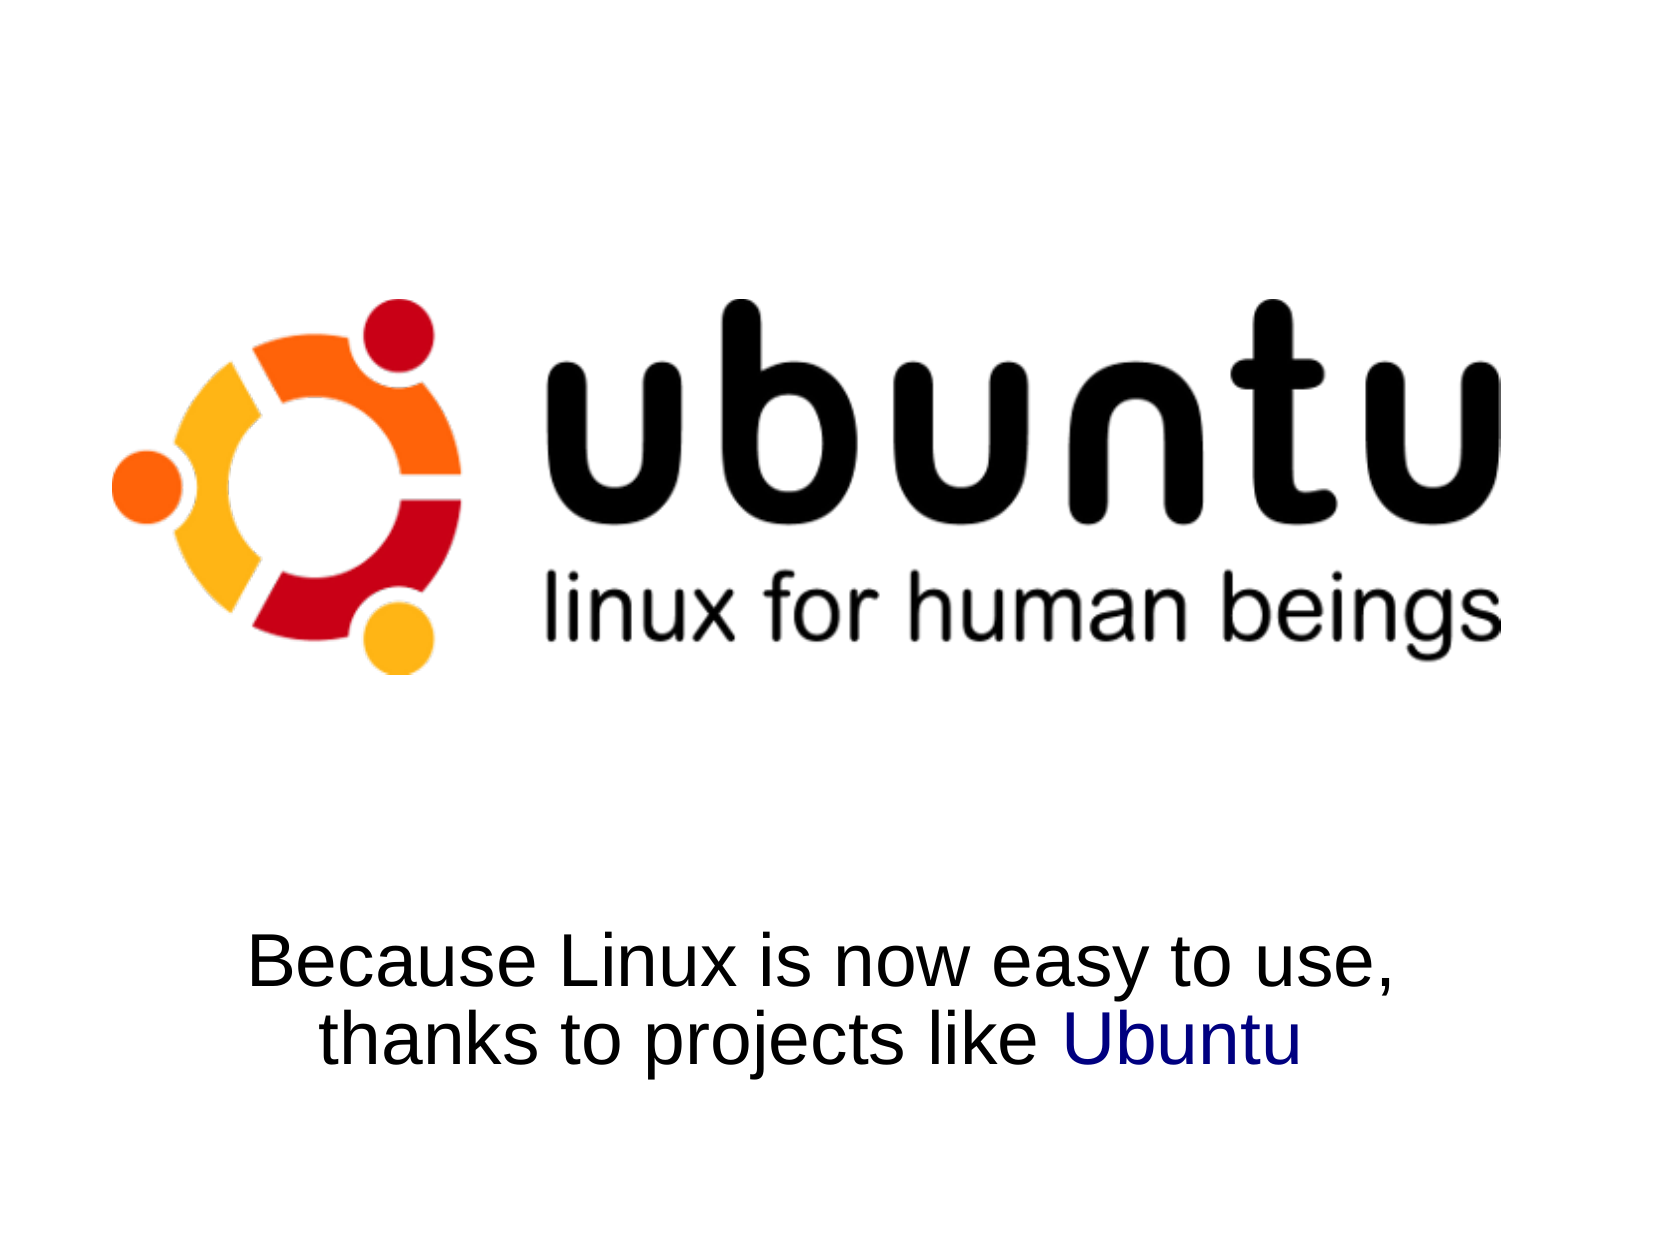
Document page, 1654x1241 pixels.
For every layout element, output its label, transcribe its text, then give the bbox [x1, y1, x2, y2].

picture [112, 299, 1501, 676]
title Because Linux is now easy to use, thanks to projects like Ubuntu [77, 906, 1566, 1099]
